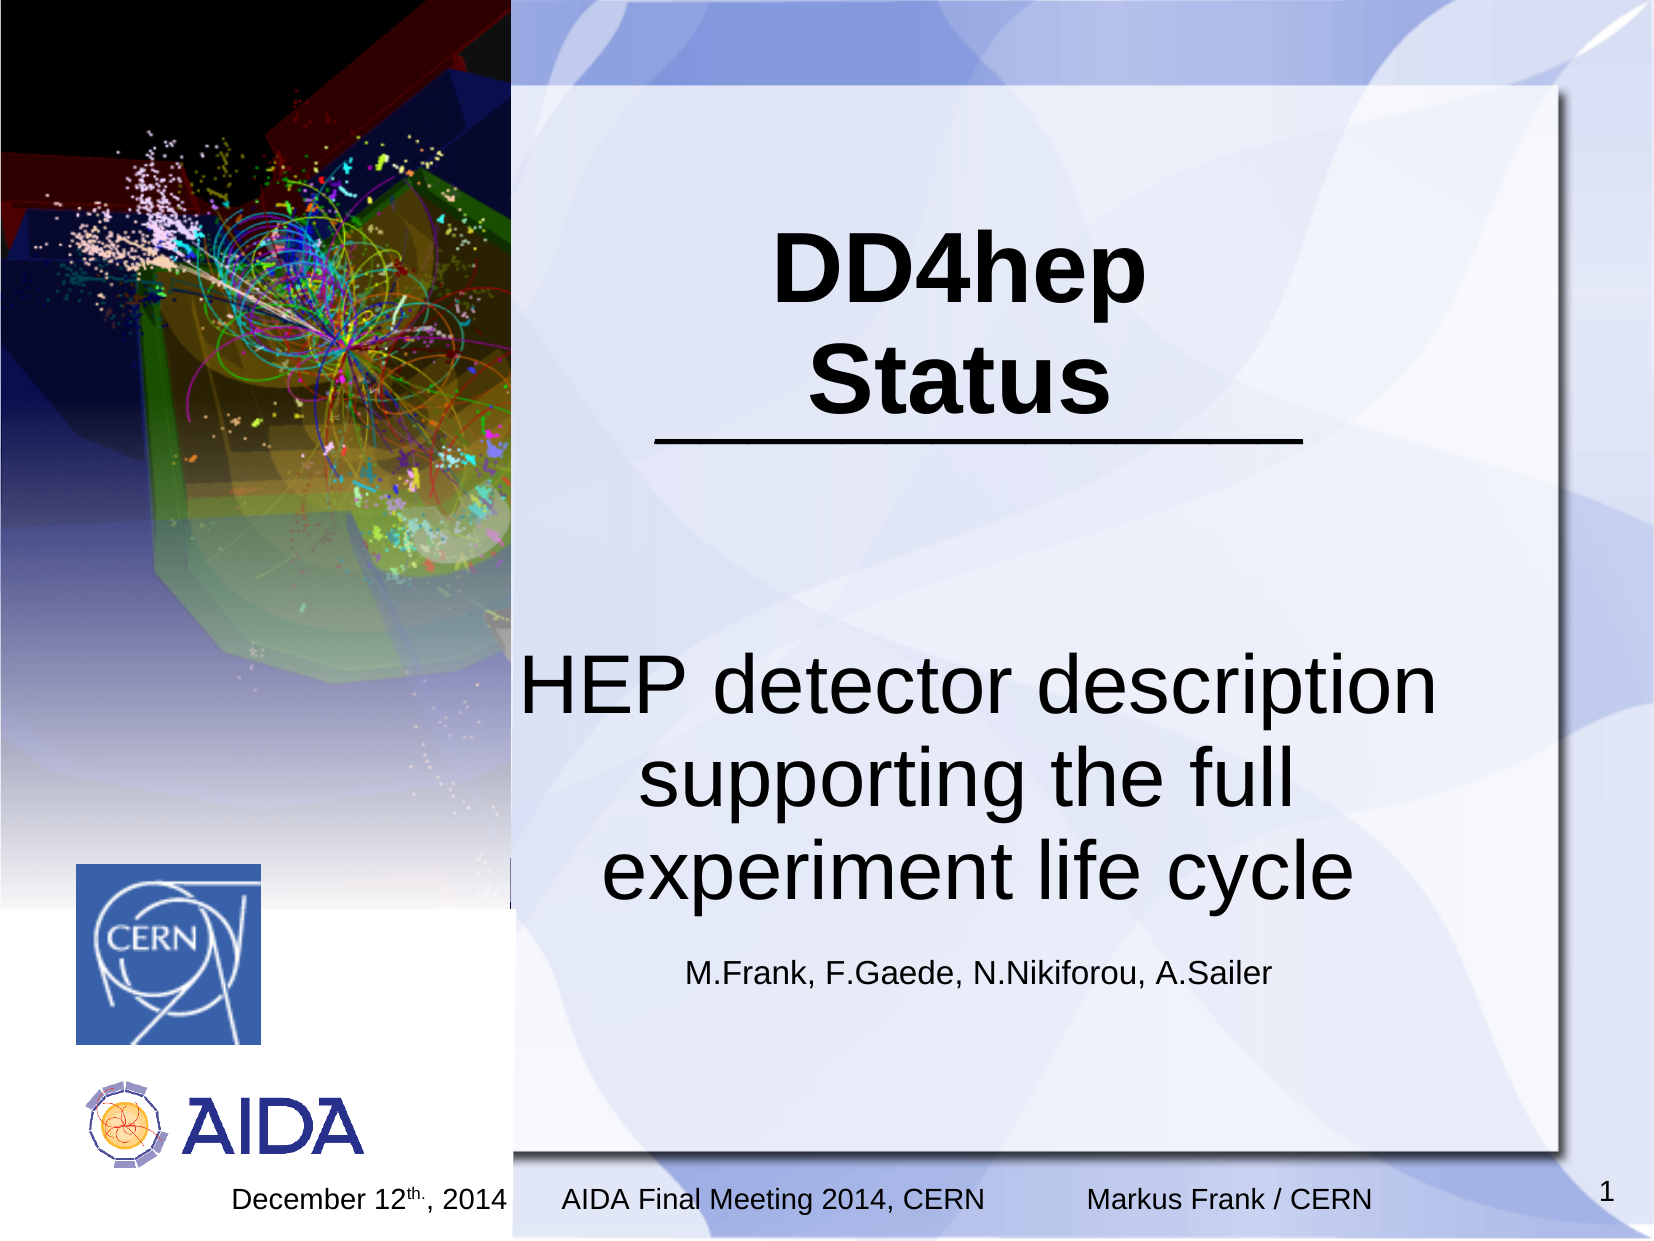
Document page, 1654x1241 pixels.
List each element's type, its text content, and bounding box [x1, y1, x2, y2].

title DD4hep Status [375, 211, 1546, 395]
picture [76, 864, 261, 1045]
text_box [0, 395, 517, 1241]
subtitle ______________ HEP detector description supporting the full experiment life cycle M.Frank, F.Gaede, N.Nikiforou, A.Sailer [390, 315, 1569, 1036]
text_box December 12th., 2014 [231, 1182, 617, 1241]
picture [76, 1074, 460, 1173]
picture [0, 0, 1654, 1241]
picture [617, 1192, 623, 1201]
